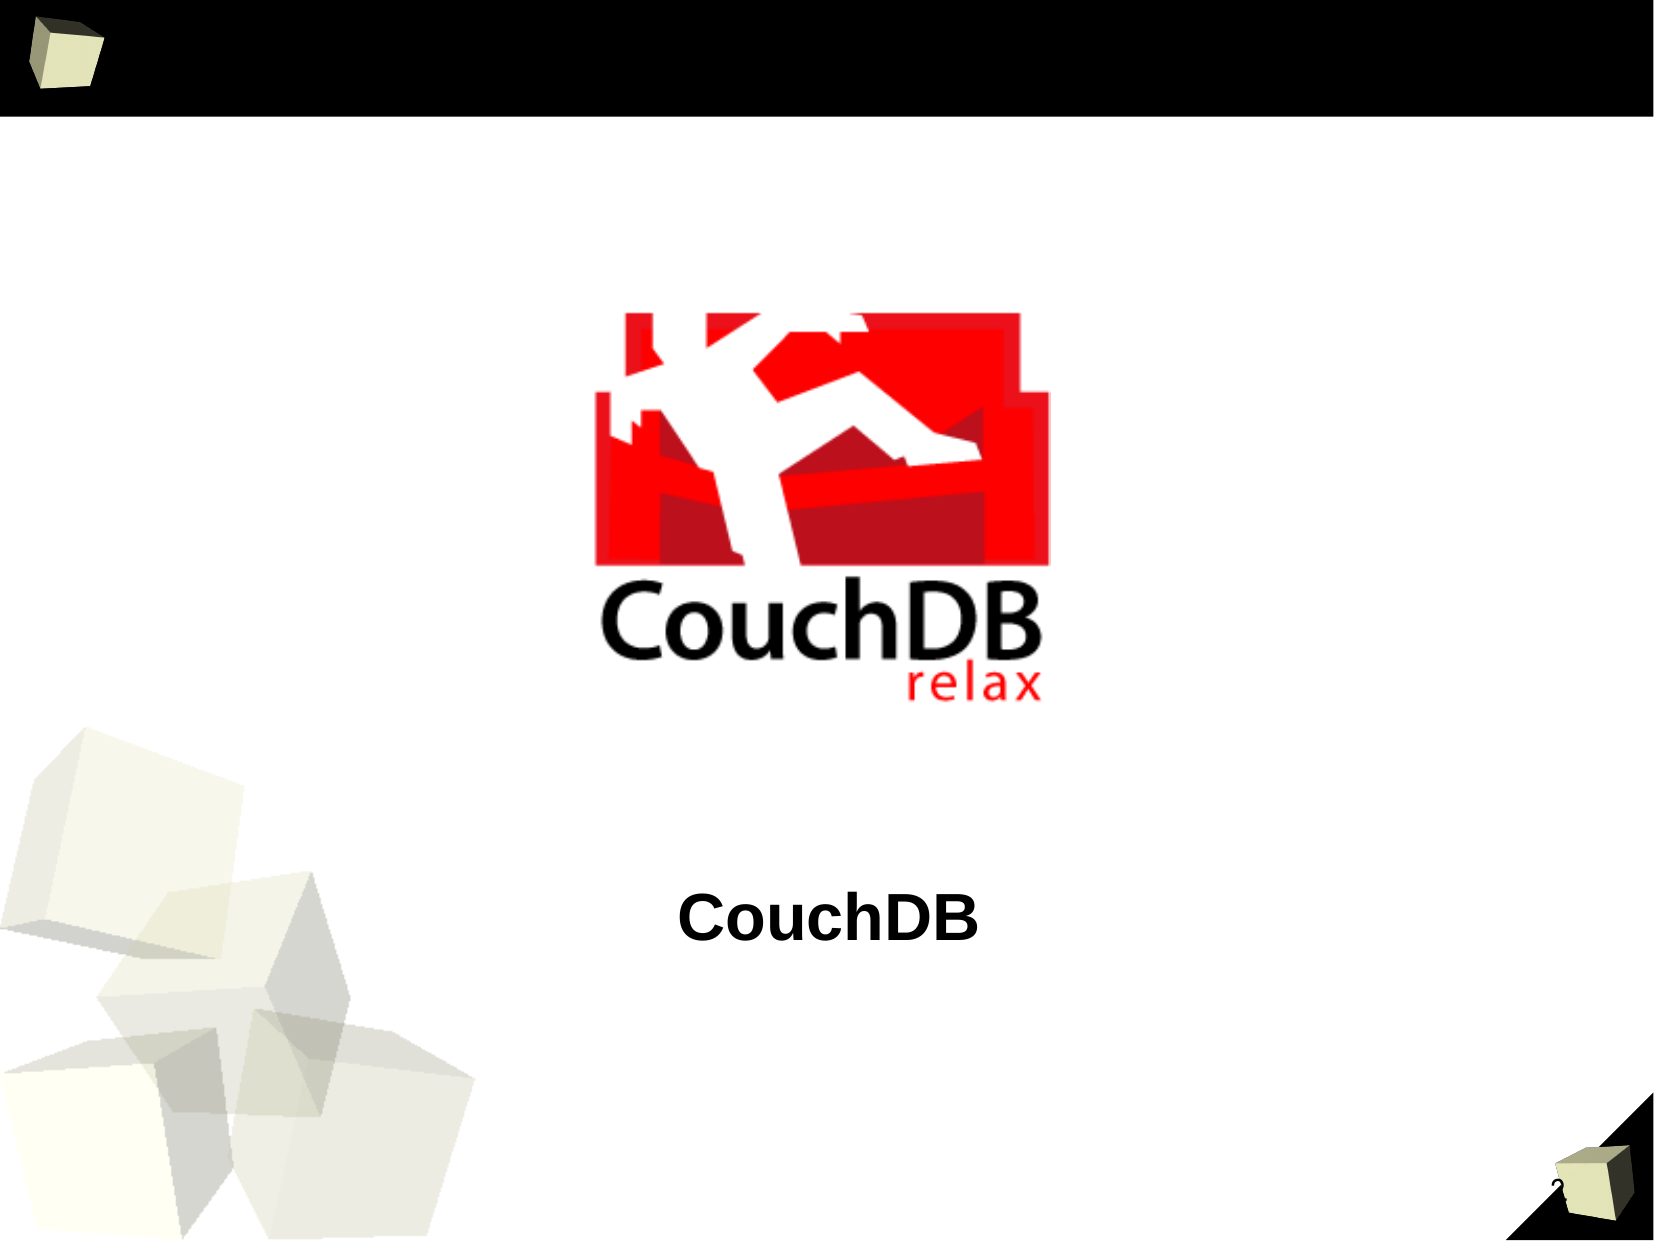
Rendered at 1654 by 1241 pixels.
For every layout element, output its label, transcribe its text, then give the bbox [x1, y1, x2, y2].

picture [0, 726, 477, 1241]
picture [591, 299, 1051, 717]
subtitle CouchDB [46, 634, 1613, 1201]
